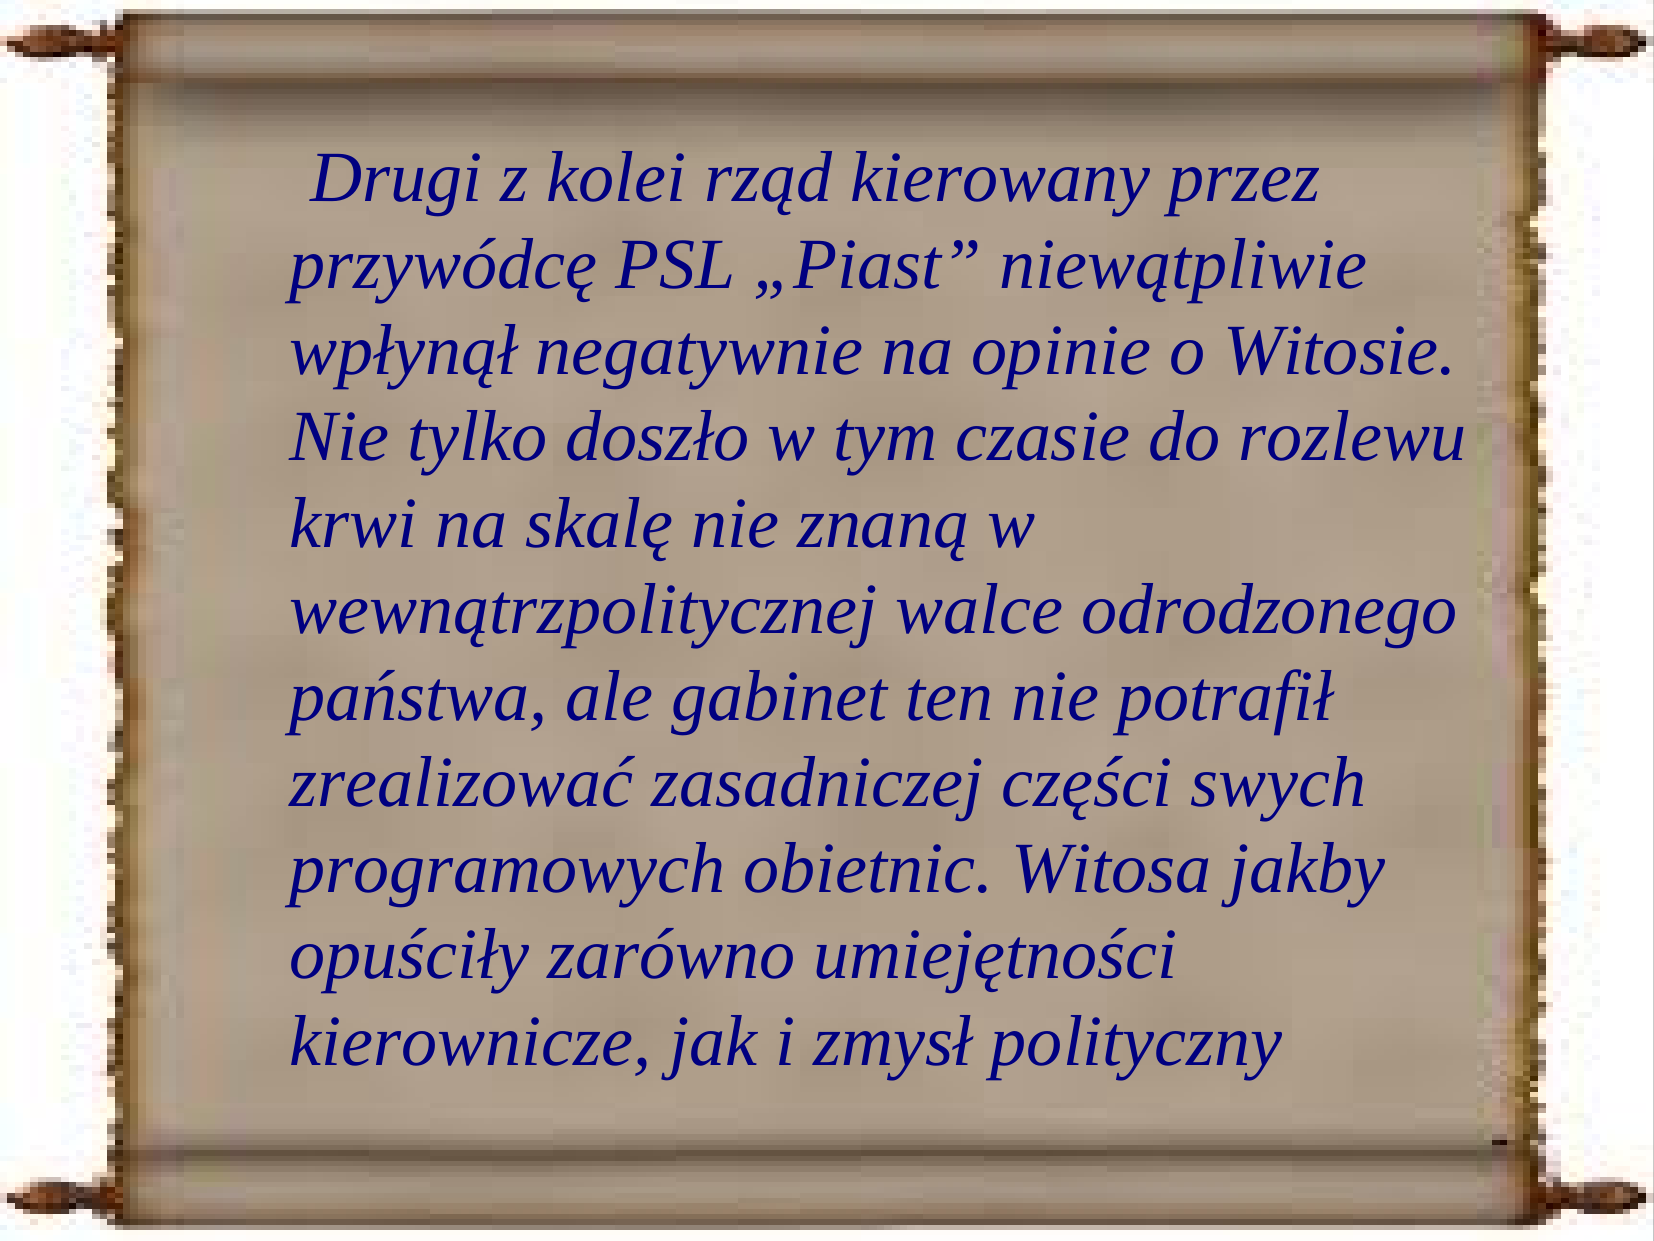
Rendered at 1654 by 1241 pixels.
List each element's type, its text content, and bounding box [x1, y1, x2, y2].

picture [0, 0, 1654, 1241]
list Drugi z kolei rząd kierowany przez przywódcę PSL „Piast” niewątpliwie wpłynął negatywnie na opinie o Witosie. Nie tylko doszło w tym czasie do rozlewu krwi na skalę nie znaną w wewnątrzpolitycznej walce odrodzonego państwa, ale gabinet ten nie potrafił zrealizować zasadniczej części swych programowych obietnic. Witosa jakby opuściły zarówno umiejętności kierownicze, jak i zmysł polityczny [153, 129, 1477, 1146]
